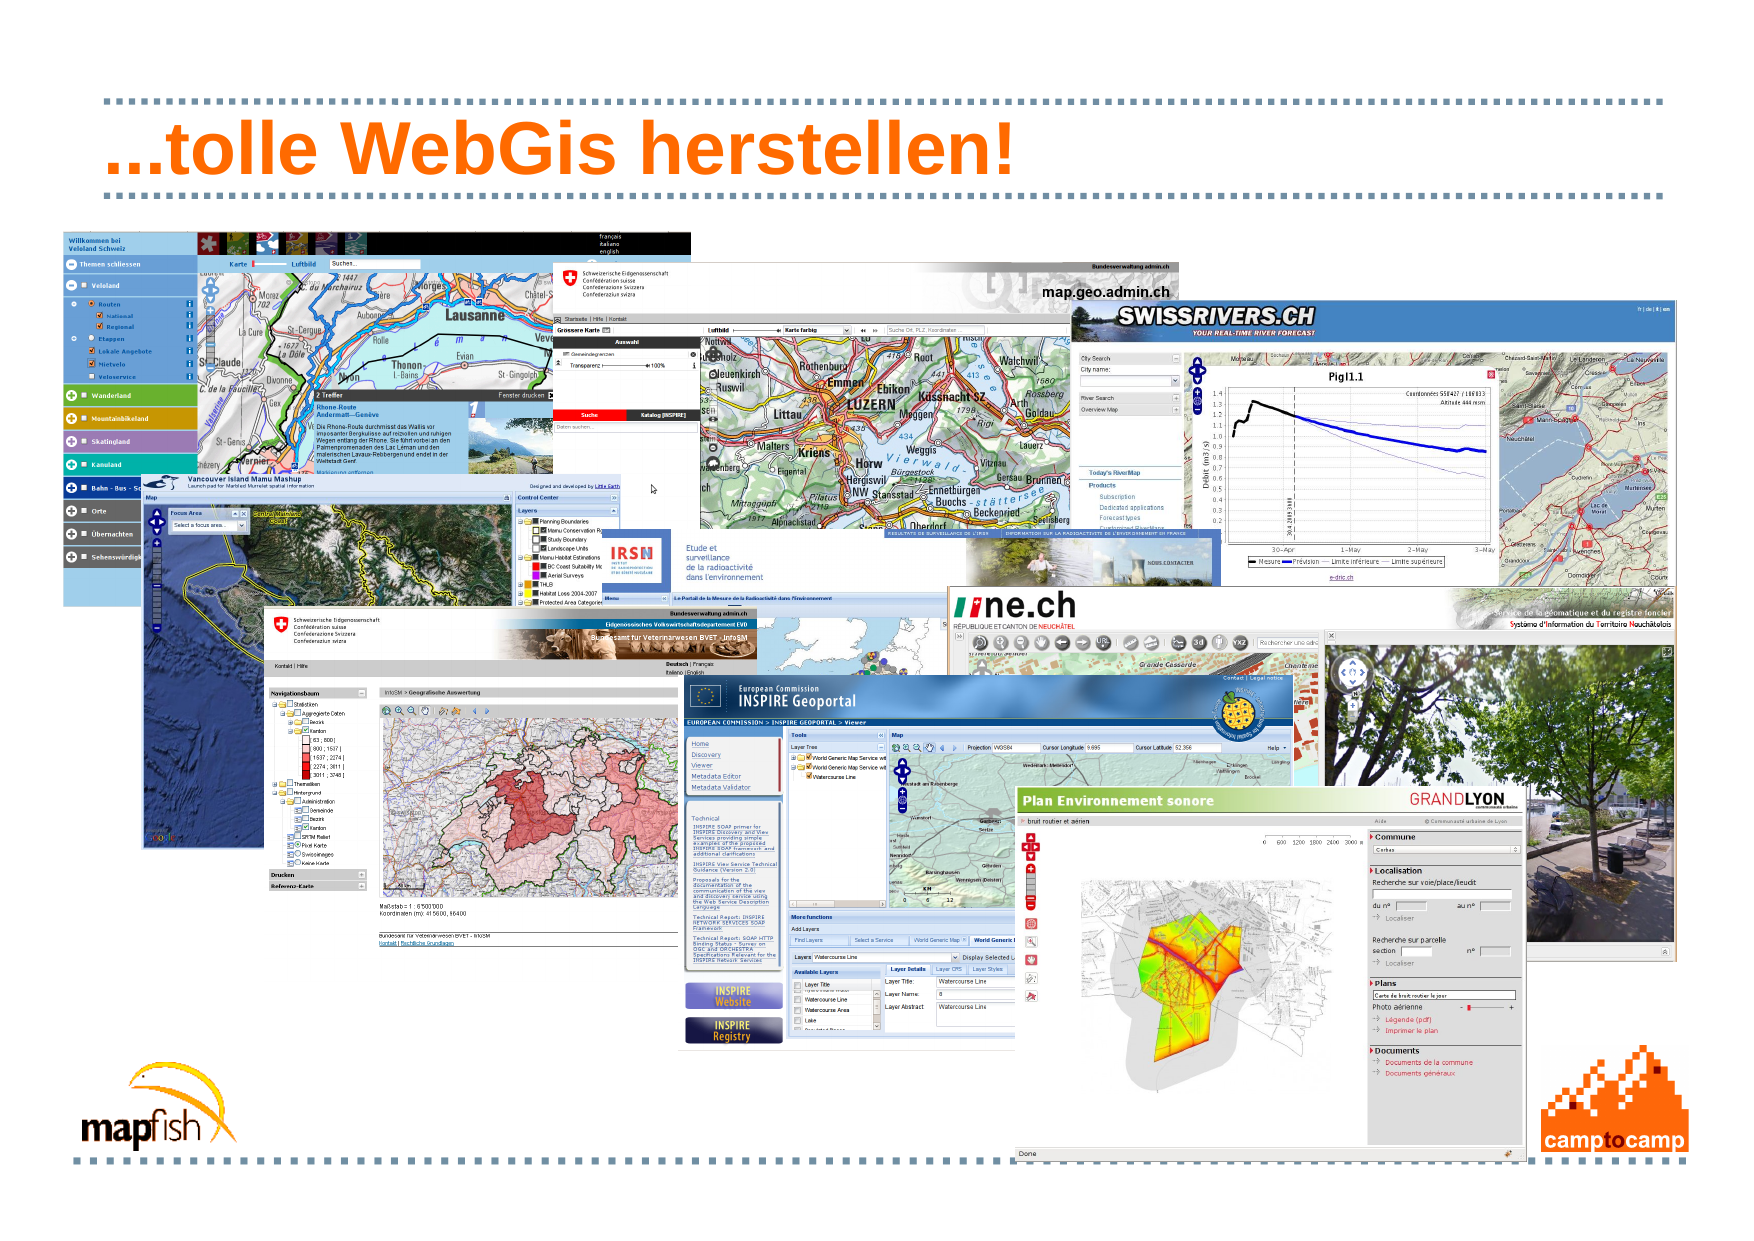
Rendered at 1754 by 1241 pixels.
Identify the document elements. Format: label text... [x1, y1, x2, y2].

title ...tolle WebGis herstellen! [103, 104, 1660, 193]
picture [82, 1062, 237, 1151]
picture [63, 231, 1677, 1162]
picture [1541, 1045, 1689, 1152]
